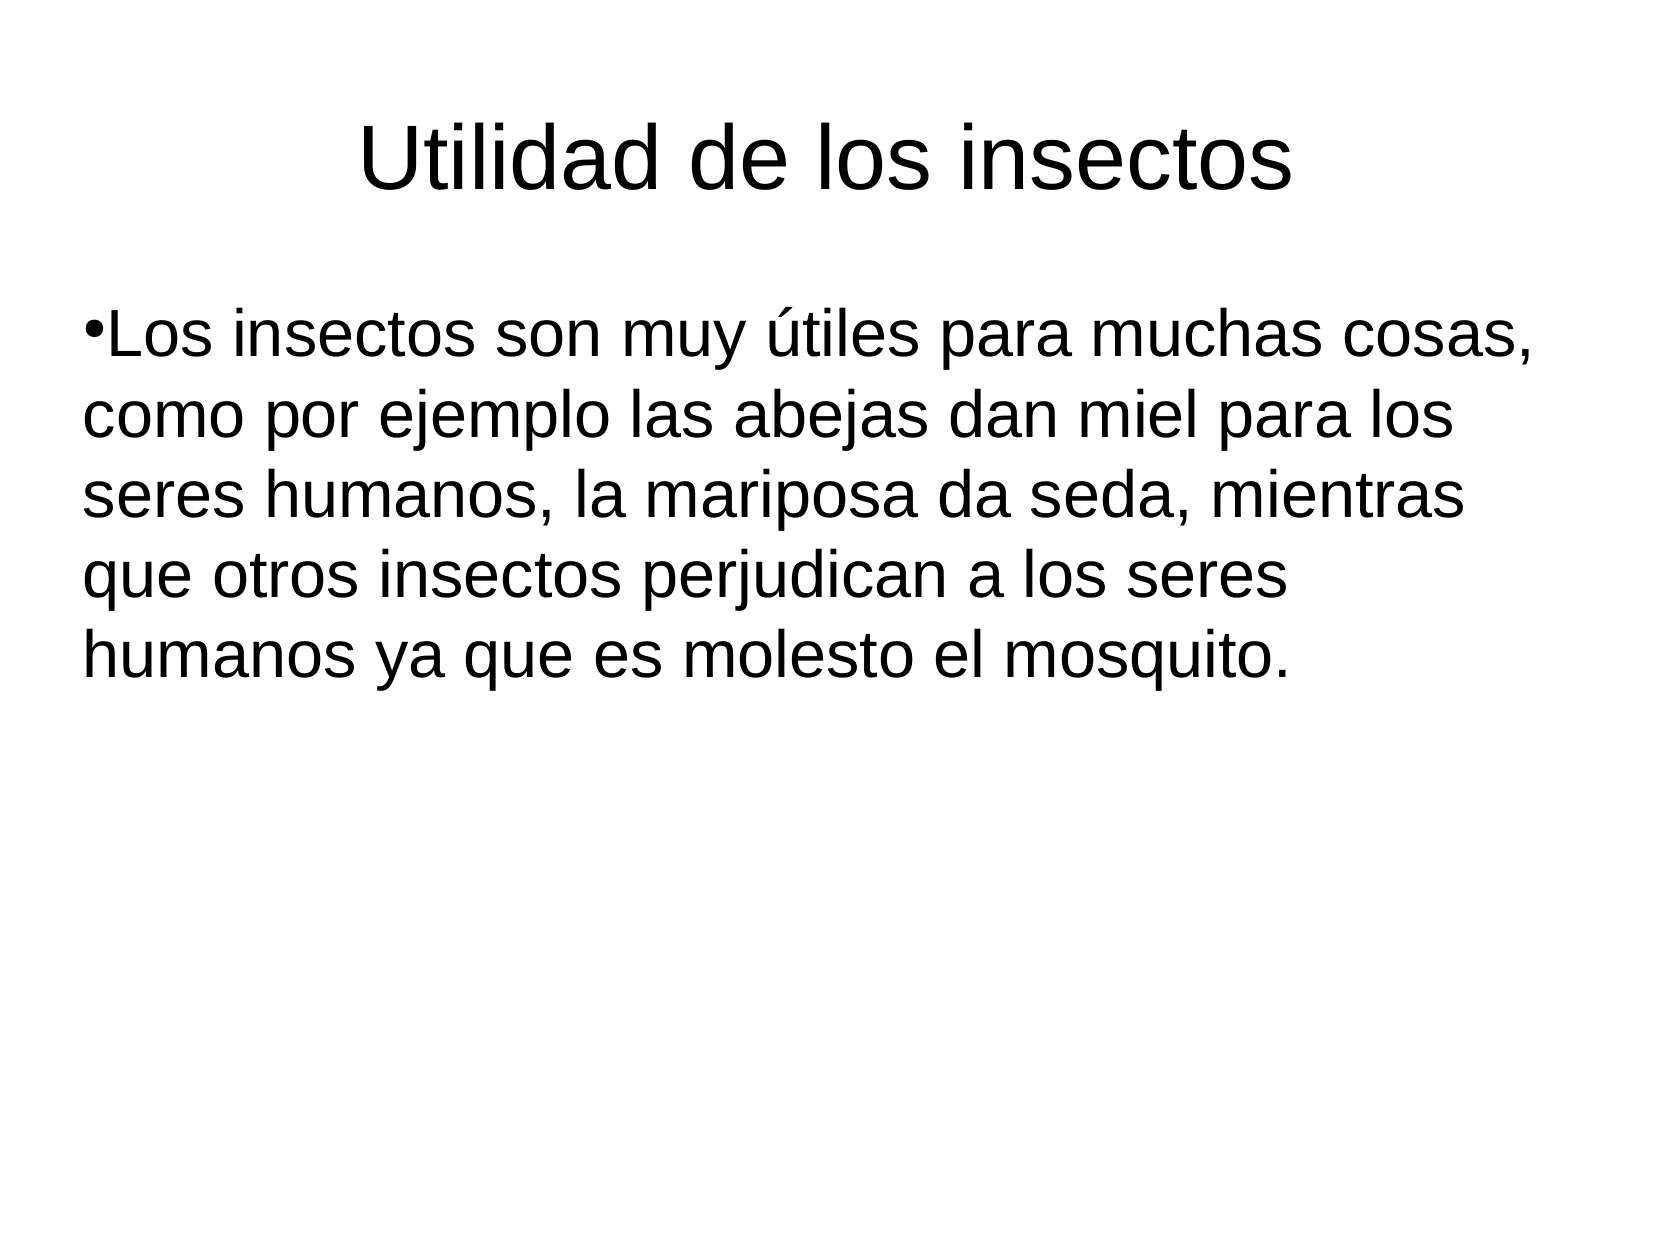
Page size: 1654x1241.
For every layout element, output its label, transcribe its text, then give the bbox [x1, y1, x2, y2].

list Los insectos son muy útiles para muchas cosas, como por ejemplo las abejas dan miel para los seres humanos, la mariposa da seda, mientras que otros insectos perjudican a los seres humanos ya que es molesto el mosquito. [82, 290, 1571, 1094]
title Utilidad de los insectos [82, 56, 1571, 250]
